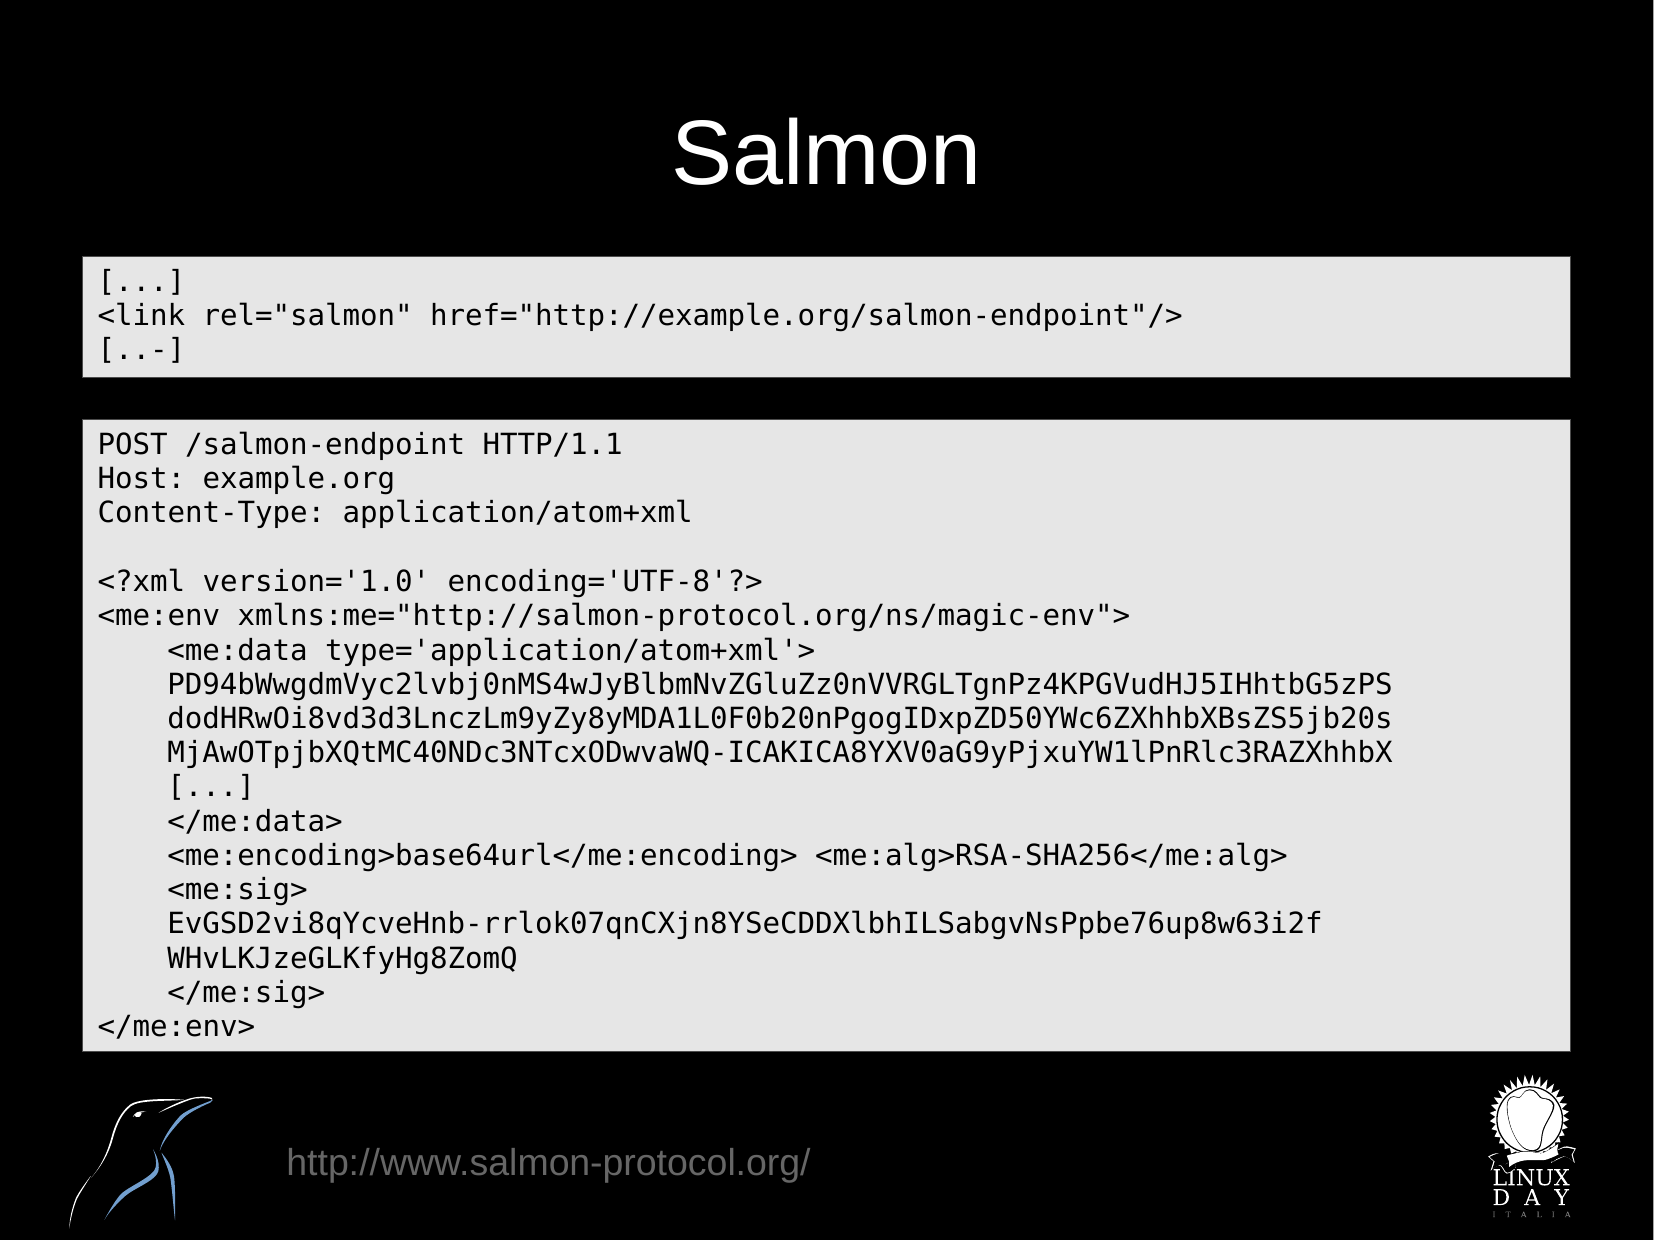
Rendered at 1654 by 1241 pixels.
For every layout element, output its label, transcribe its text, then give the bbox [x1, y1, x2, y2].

text_box [...] <link rel="salmon" href="http://example.org/salmon-endpoint"/> [..-] [82, 256, 1571, 378]
title Salmon [82, 49, 1571, 256]
text_box POST /salmon-endpoint HTTP/1.1 Host: example.org Content-Type: application/atom+xml <?xml version='1.0' encoding='UTF-8'?> <me:env xmlns:me="http://salmon-protocol.org/ns/magic-env"> <me:data type='application/atom+xml'> PD94bWwgdmVyc2lvbj0nMS4wJyBlbmNvZGluZz0nVVRGLTgnPz4KPGVudHJ5IHhtbG5zPS dodHRwOi8vd3d3LnczLm9yZy8yMDA1L0F0b20nPgogIDxpZD50YWc6ZXhhbXBsZS5jb20s MjAwOTpjbXQtMC40NDc3NTcxODwvaWQ-ICAKICA8YXV0aG9yPjxuYW1lPnRlc3RAZXhhbX [...] </me:data> <me:encoding>base64url</me:encoding> <me:alg>RSA-SHA256</me:alg> <me:sig> EvGSD2vi8qYcveHnb-rrlok07qnCXjn8YSeCDDXlbhILSabgvNsPpbe76up8w63i2f WHvLKJzeGLKfyHg8ZomQ </me:sig> </me:env> [82, 419, 1571, 1052]
text_box http://www.salmon-protocol.org/ [271, 1133, 1441, 1191]
